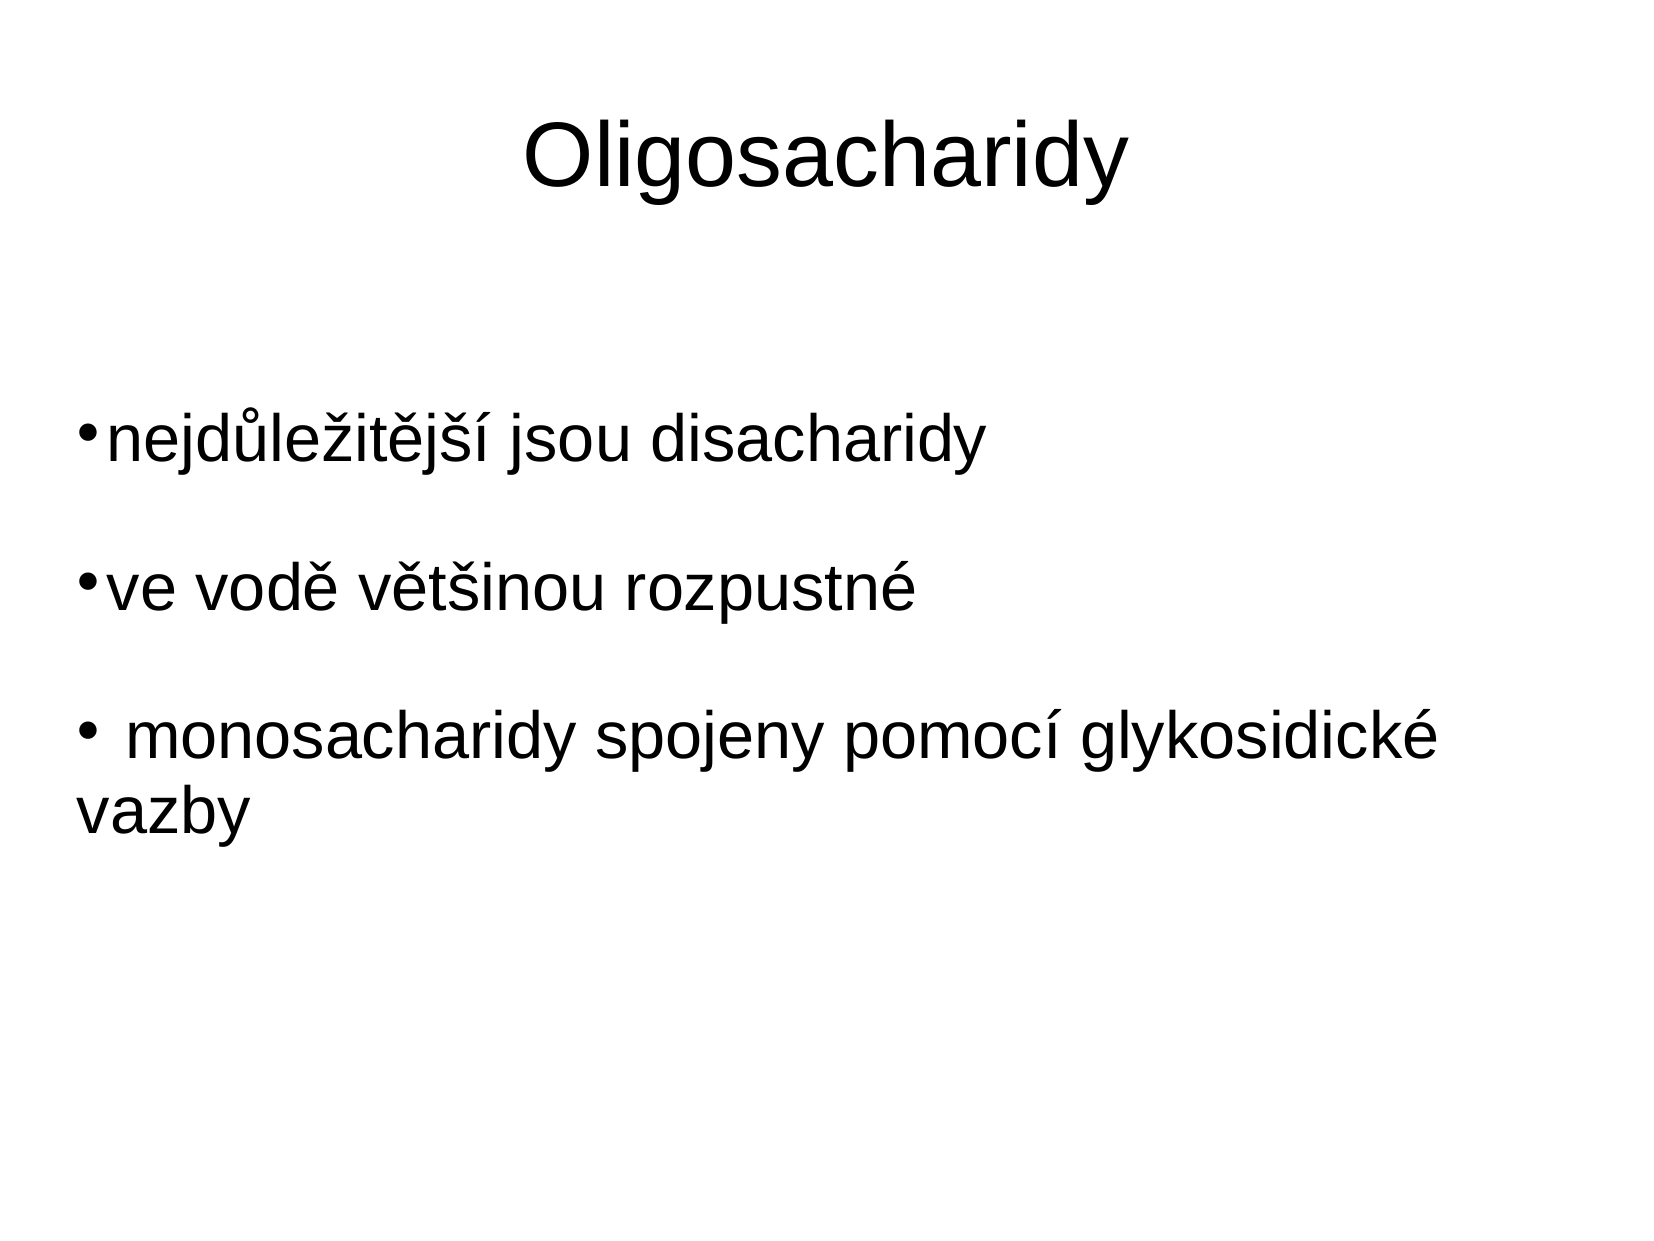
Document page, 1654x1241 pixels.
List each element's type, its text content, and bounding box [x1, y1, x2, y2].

subtitle nejdůležitější jsou disacharidy ve vodě většinou rozpustné monosacharidy spojeny pomocí glykosidické vazby [76, 295, 1565, 1100]
title Oligosacharidy [82, 56, 1571, 249]
